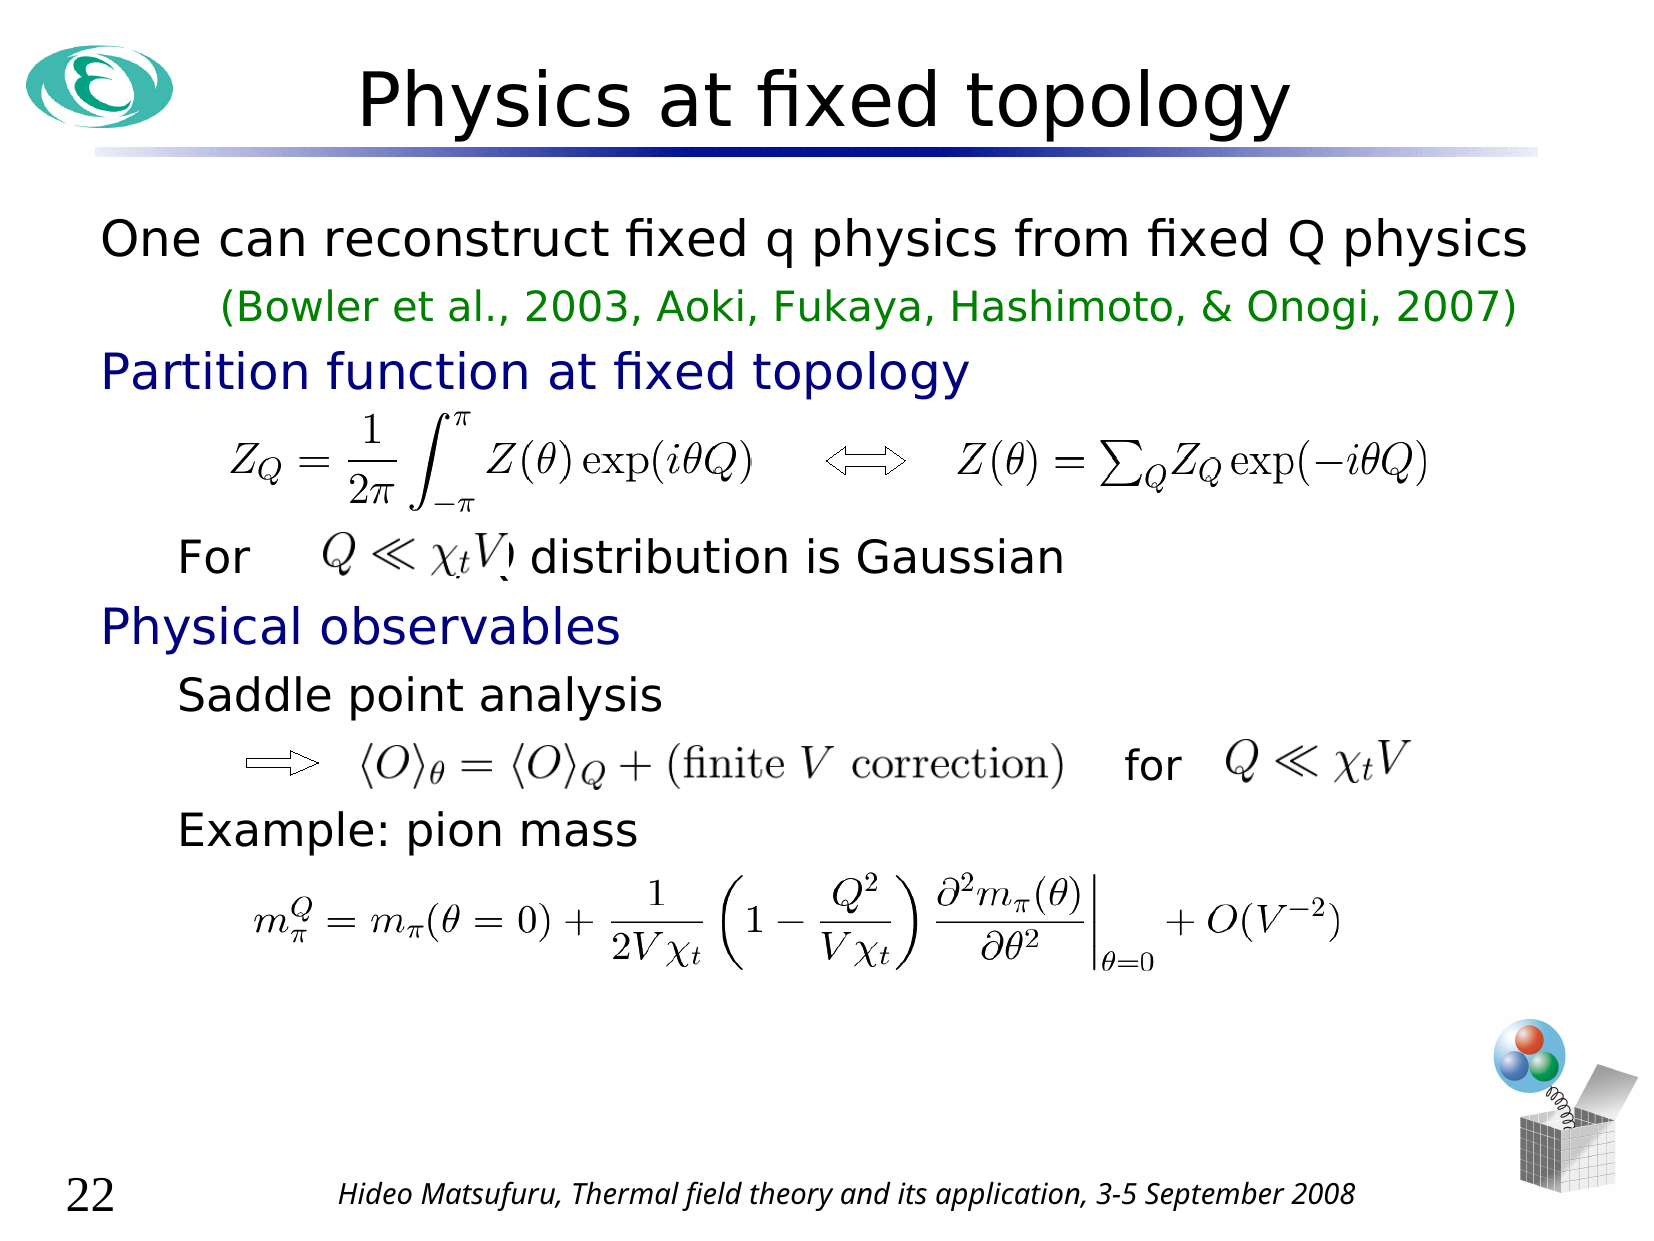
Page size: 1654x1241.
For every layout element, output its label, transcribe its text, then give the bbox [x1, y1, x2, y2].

list One can reconstruct fixed q physics from fixed Q physics (Bowler et al., 2003, Aoki, Fukaya, Hashimoto, & Onogi, 2007) Partition function at fixed topology For , Q distribution is Gaussian Physical observables Saddle point analysis for Example: pion mass [82, 202, 1535, 1004]
picture [230, 411, 752, 512]
picture [95, 147, 1538, 157]
text_box [246, 750, 319, 776]
picture [361, 743, 1063, 791]
picture [957, 440, 1426, 495]
text_box [826, 446, 906, 475]
picture [254, 872, 1339, 971]
picture [323, 532, 509, 576]
picture [1226, 739, 1412, 783]
title Physics at fixed topology [201, 47, 1450, 154]
picture [20, 37, 179, 136]
picture [1488, 1012, 1644, 1200]
